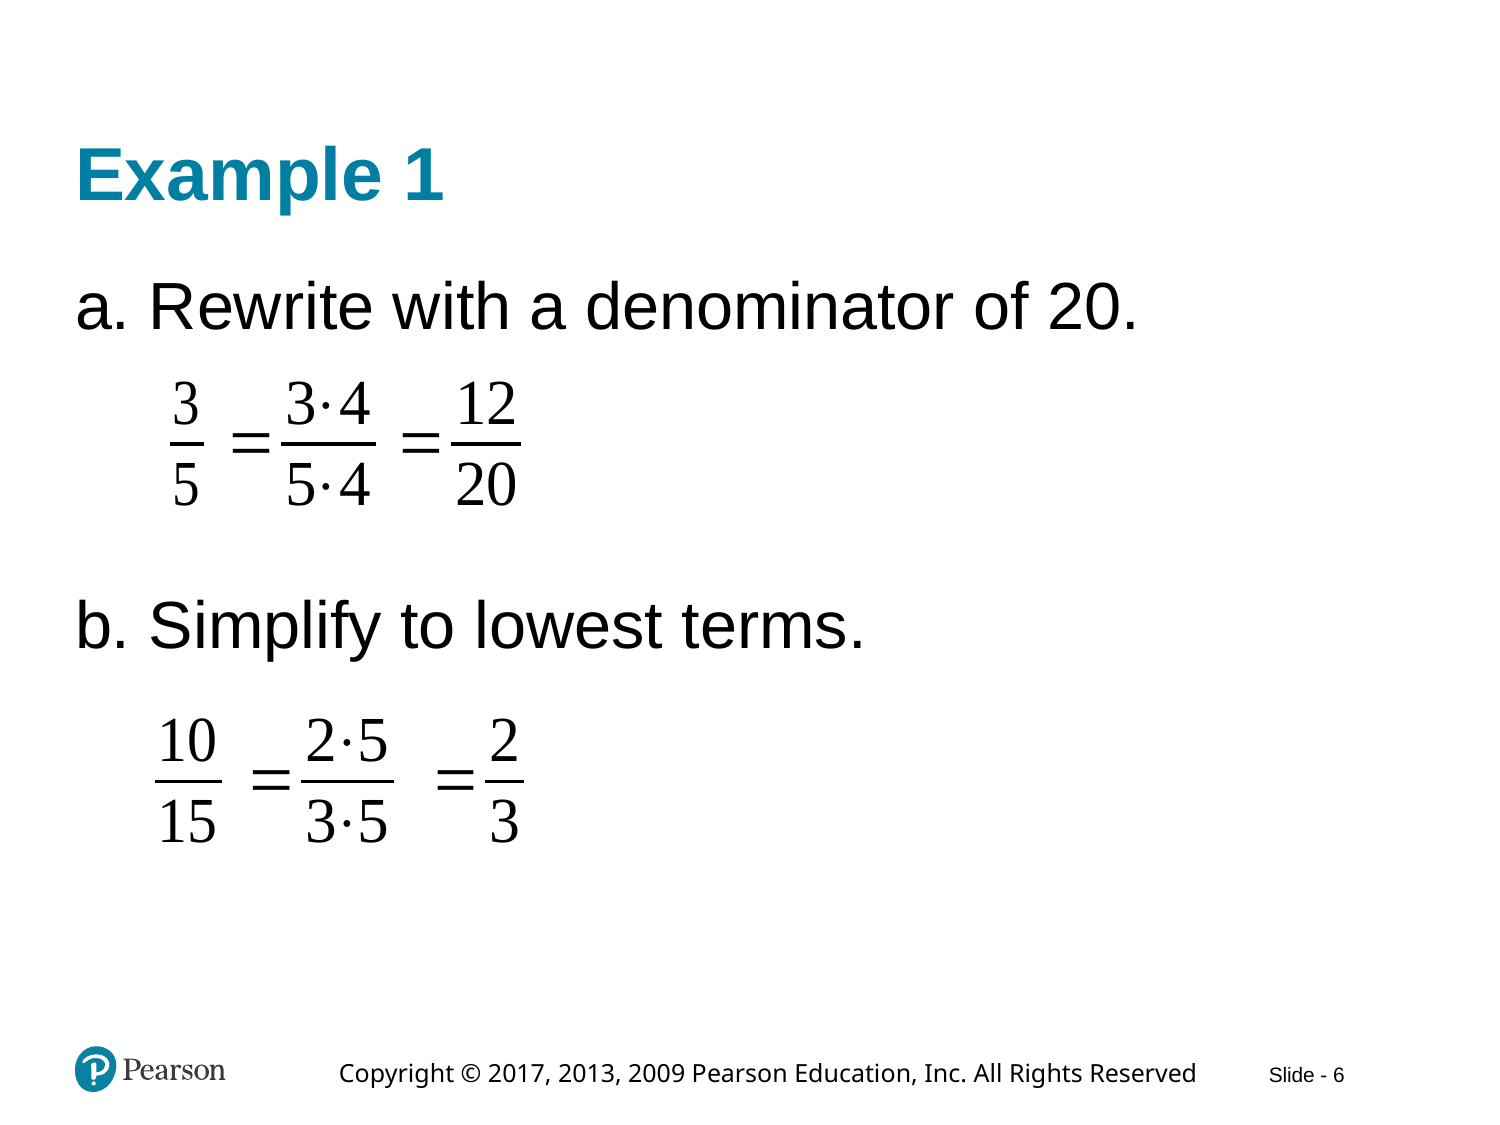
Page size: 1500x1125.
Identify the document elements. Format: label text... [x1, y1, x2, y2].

chart [238, 704, 398, 857]
chart [388, 367, 526, 520]
chart [152, 704, 226, 857]
chart [424, 704, 528, 857]
title Example 1 [75, 35, 1425, 216]
chart [167, 367, 207, 520]
list b. Simplify to lowest terms. [75, 581, 1013, 669]
list a. Rewrite with a denominator of 20. [75, 262, 1201, 350]
chart [218, 367, 380, 520]
